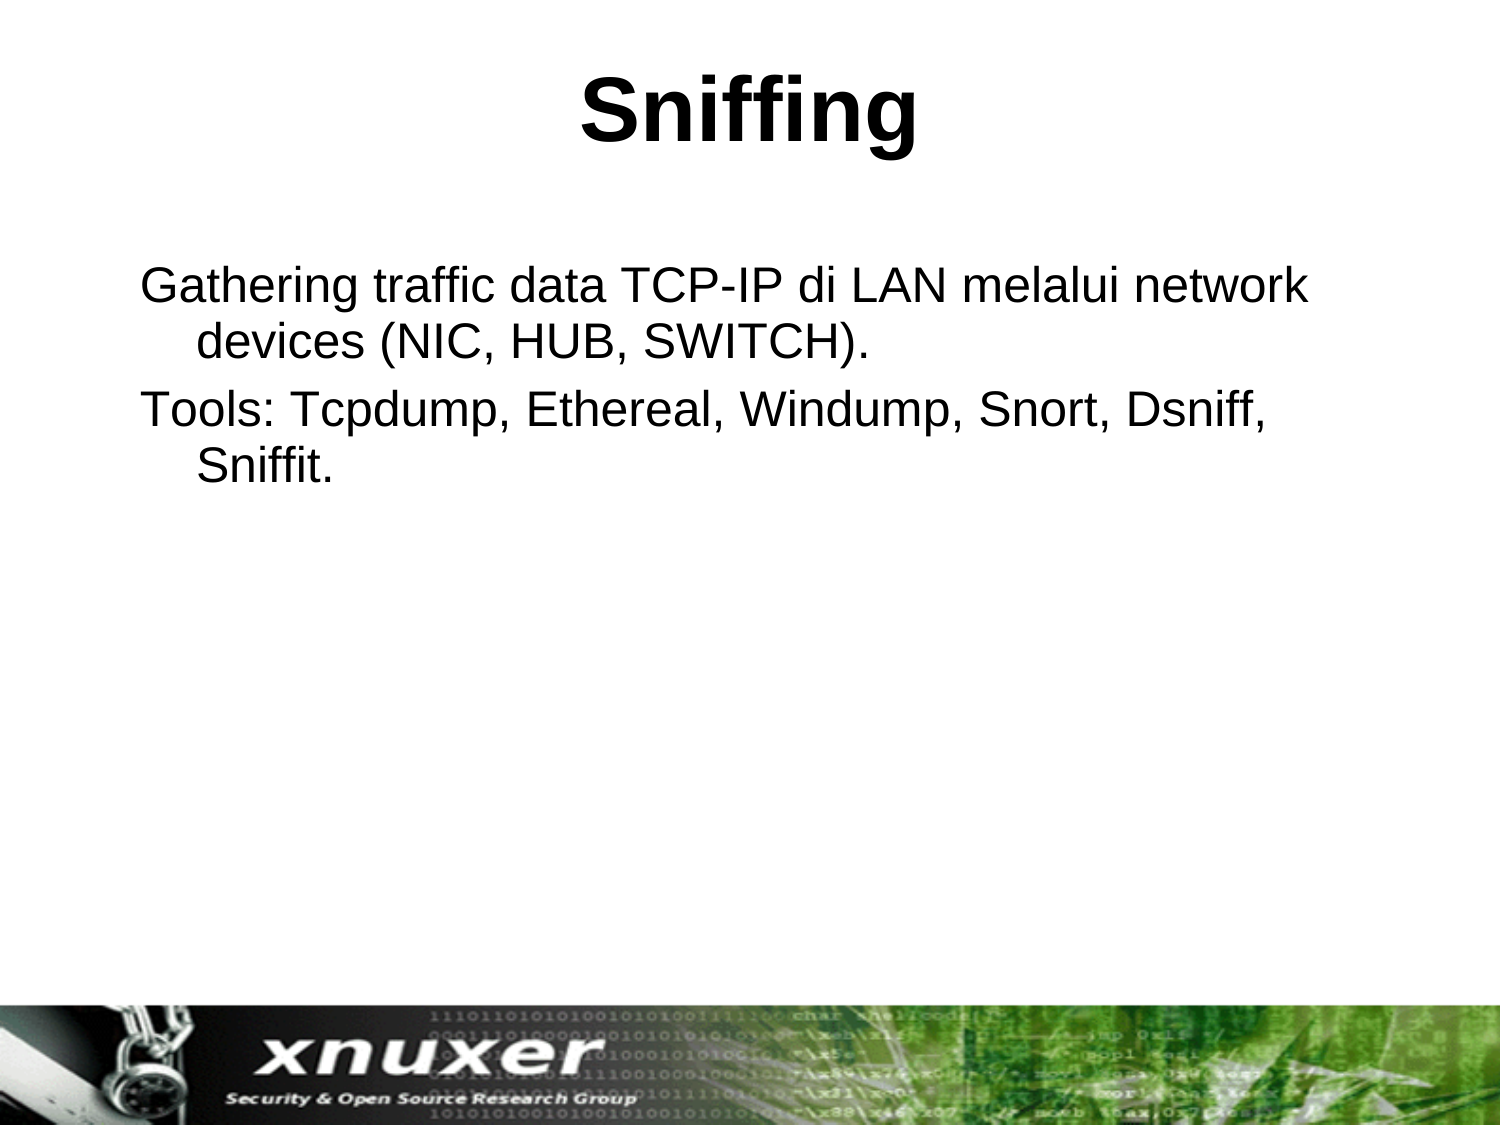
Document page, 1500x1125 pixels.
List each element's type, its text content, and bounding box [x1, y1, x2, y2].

title Sniffing [75, 45, 1426, 176]
list Gathering traffic data TCP-IP di LAN melalui network devices (NIC, HUB, SWITCH). Tools: Tcpdump, Ethereal, Windump, Snort, Dsniff, Sniffit. [124, 249, 1350, 955]
picture [0, 0, 1500, 1125]
